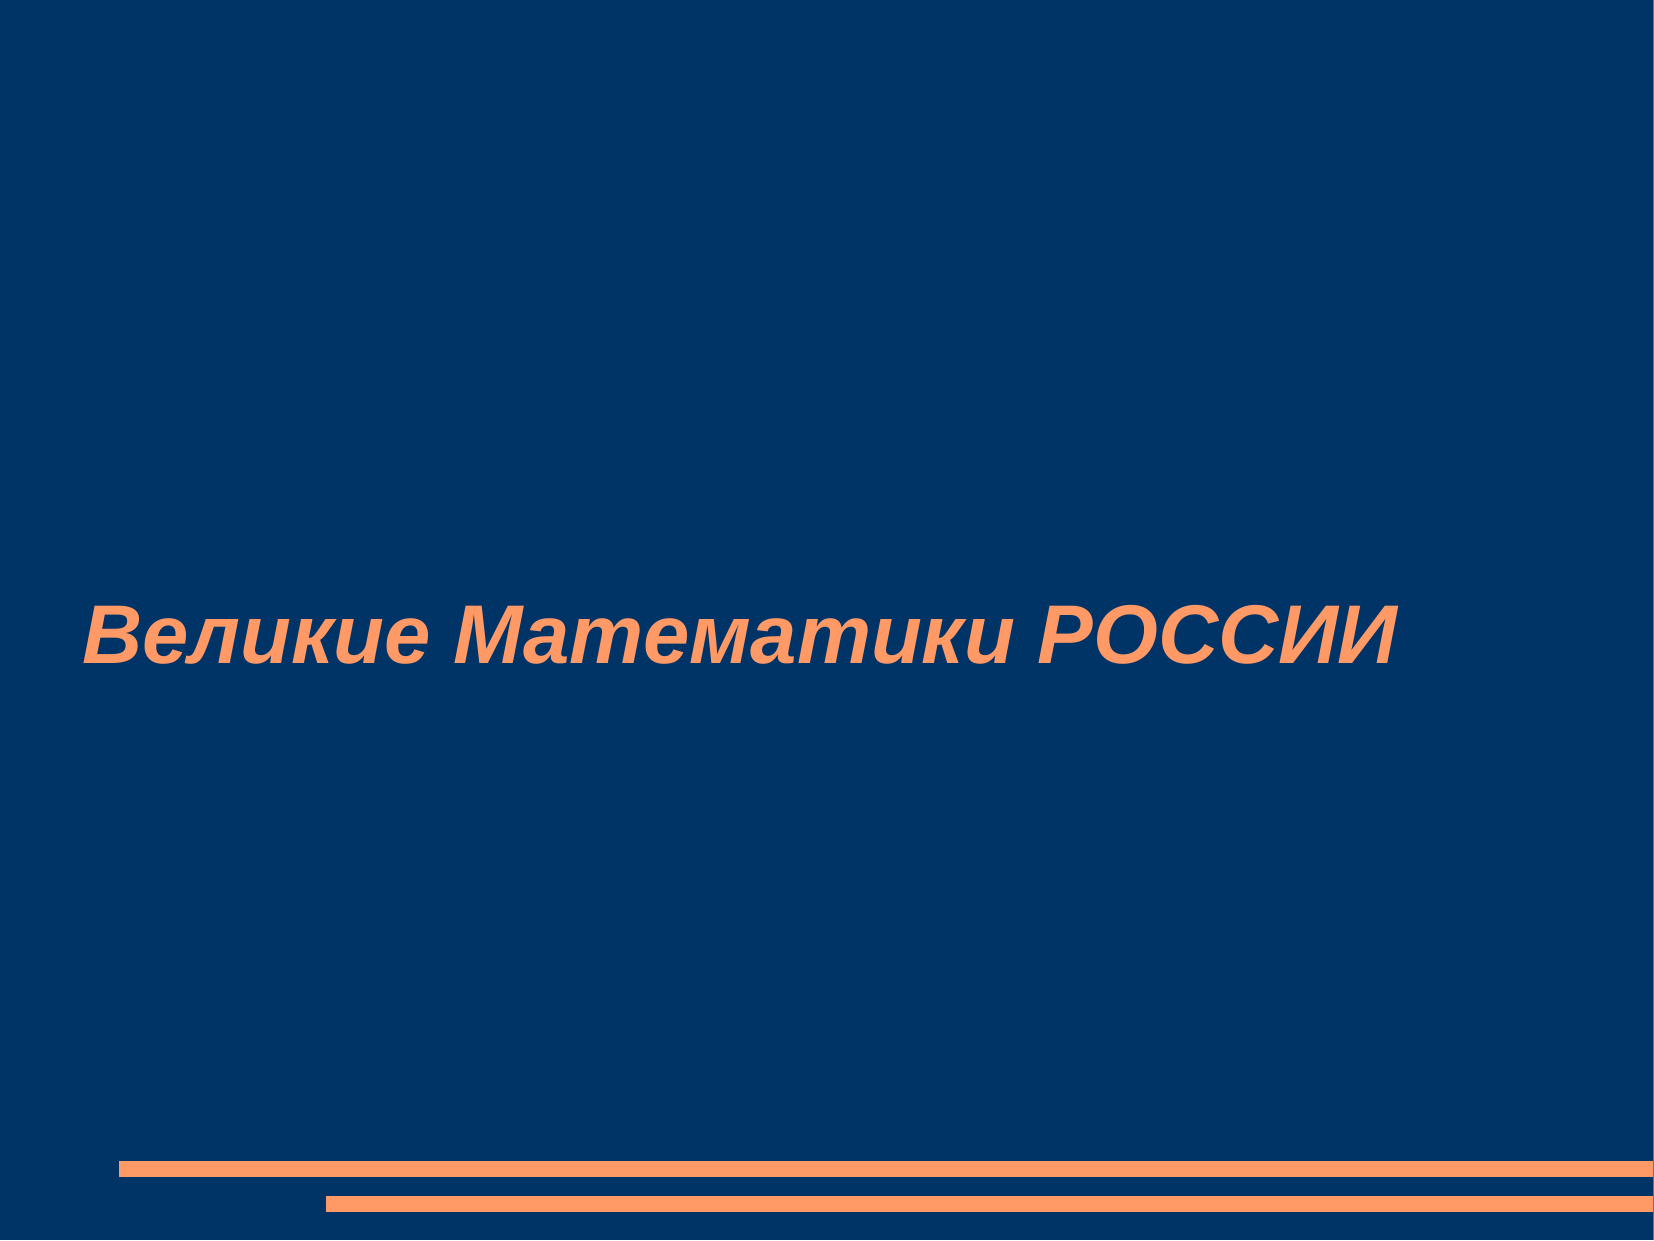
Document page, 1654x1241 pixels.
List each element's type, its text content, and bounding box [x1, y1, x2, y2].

title Великие Математики РОССИИ [82, 49, 1571, 1211]
